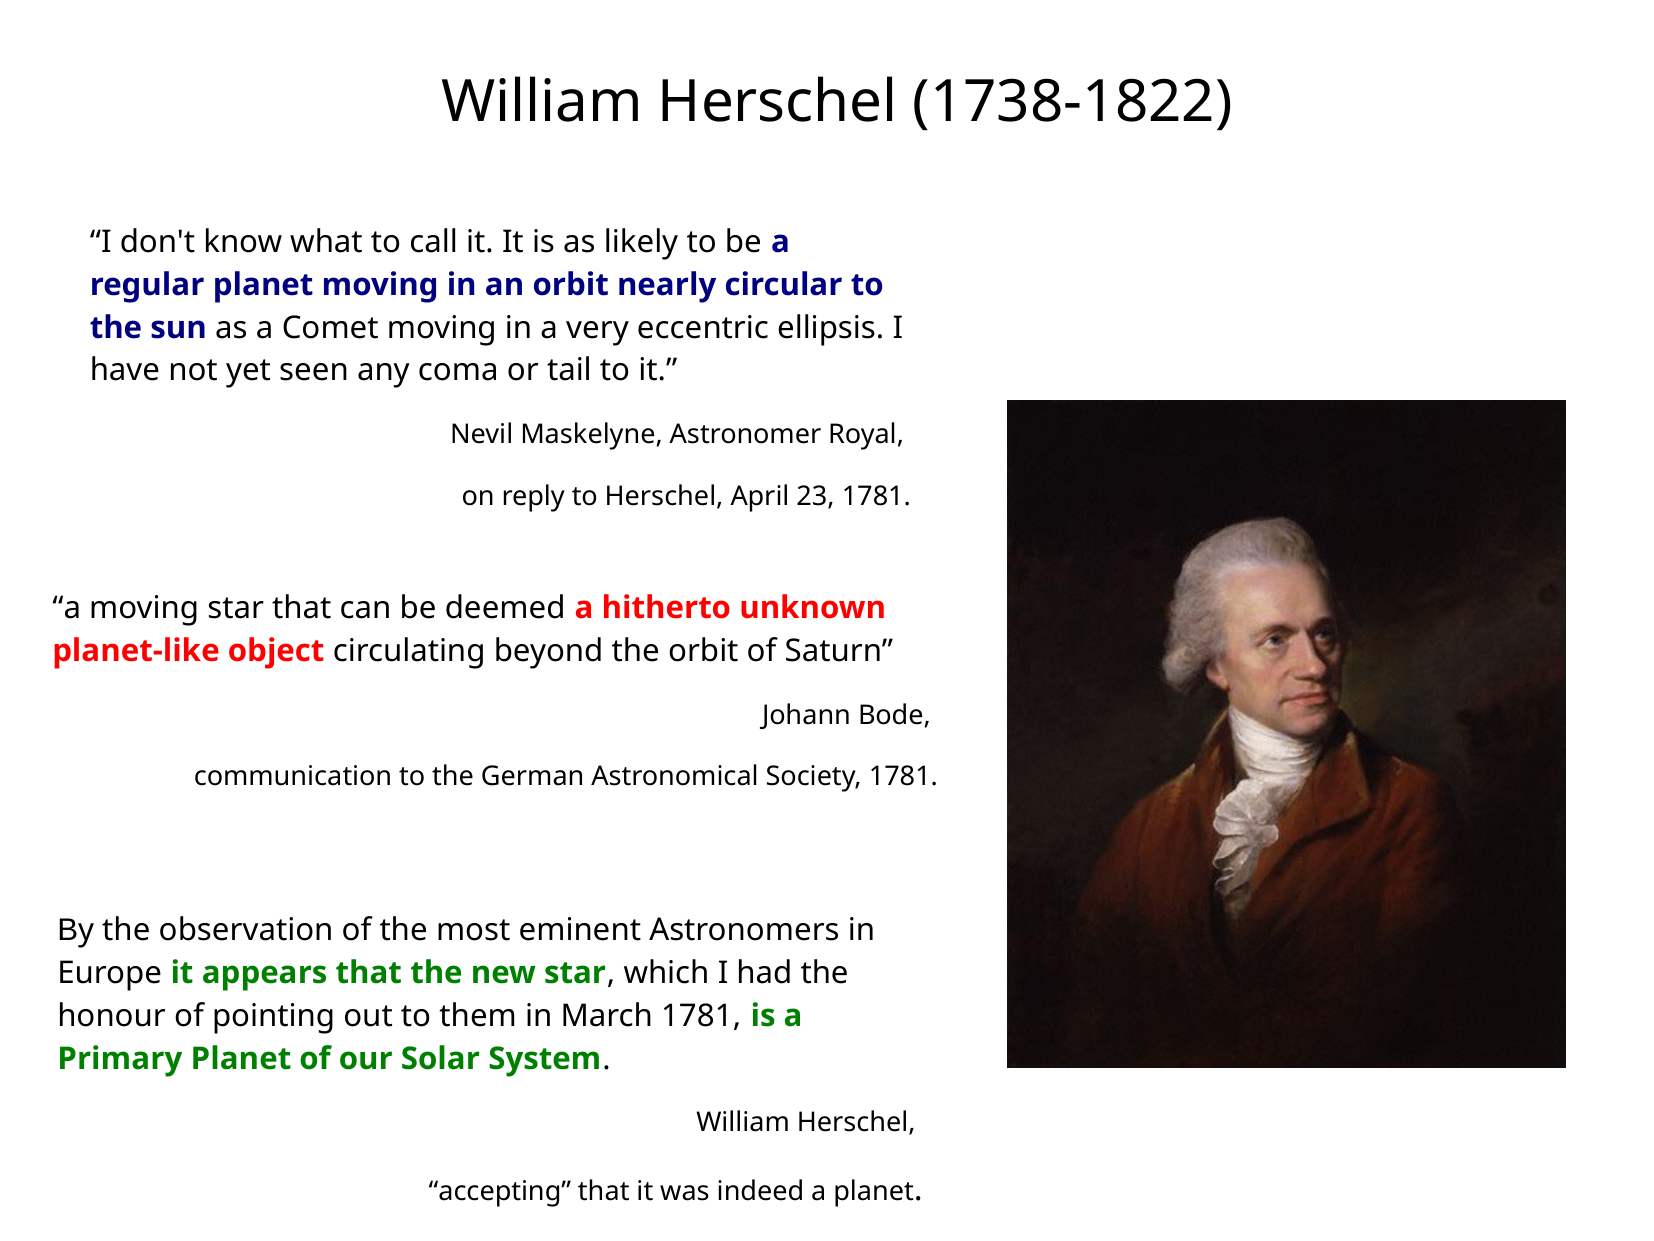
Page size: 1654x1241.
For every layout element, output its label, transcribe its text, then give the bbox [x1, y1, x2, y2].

title William Herschel (1738-1822) [82, 0, 1571, 202]
text_box By the observation of the most eminent Astronomers in Europe it appears that the new star, which I had the honour of pointing out to them in March 1781, is a Primary Planet of our Solar System. William Herschel, “accepting” that it was indeed a planet. [42, 900, 938, 1223]
picture [1007, 400, 1566, 1068]
text_box “a moving star that can be deemed a hitherto unknown planet-like object circulating beyond the orbit of Saturn” Johann Bode, communication to the German Astronomical Society, 1781. [37, 577, 953, 805]
text_box “I don't know what to call it. It is as likely to be a regular planet moving in an orbit nearly circular to the sun as a Comet moving in a very eccentric ellipsis. I have not yet seen any coma or tail to it.” Nevil Maskelyne, Astronomer Royal, on reply to Herschel, April 23, 1781. [75, 211, 926, 526]
